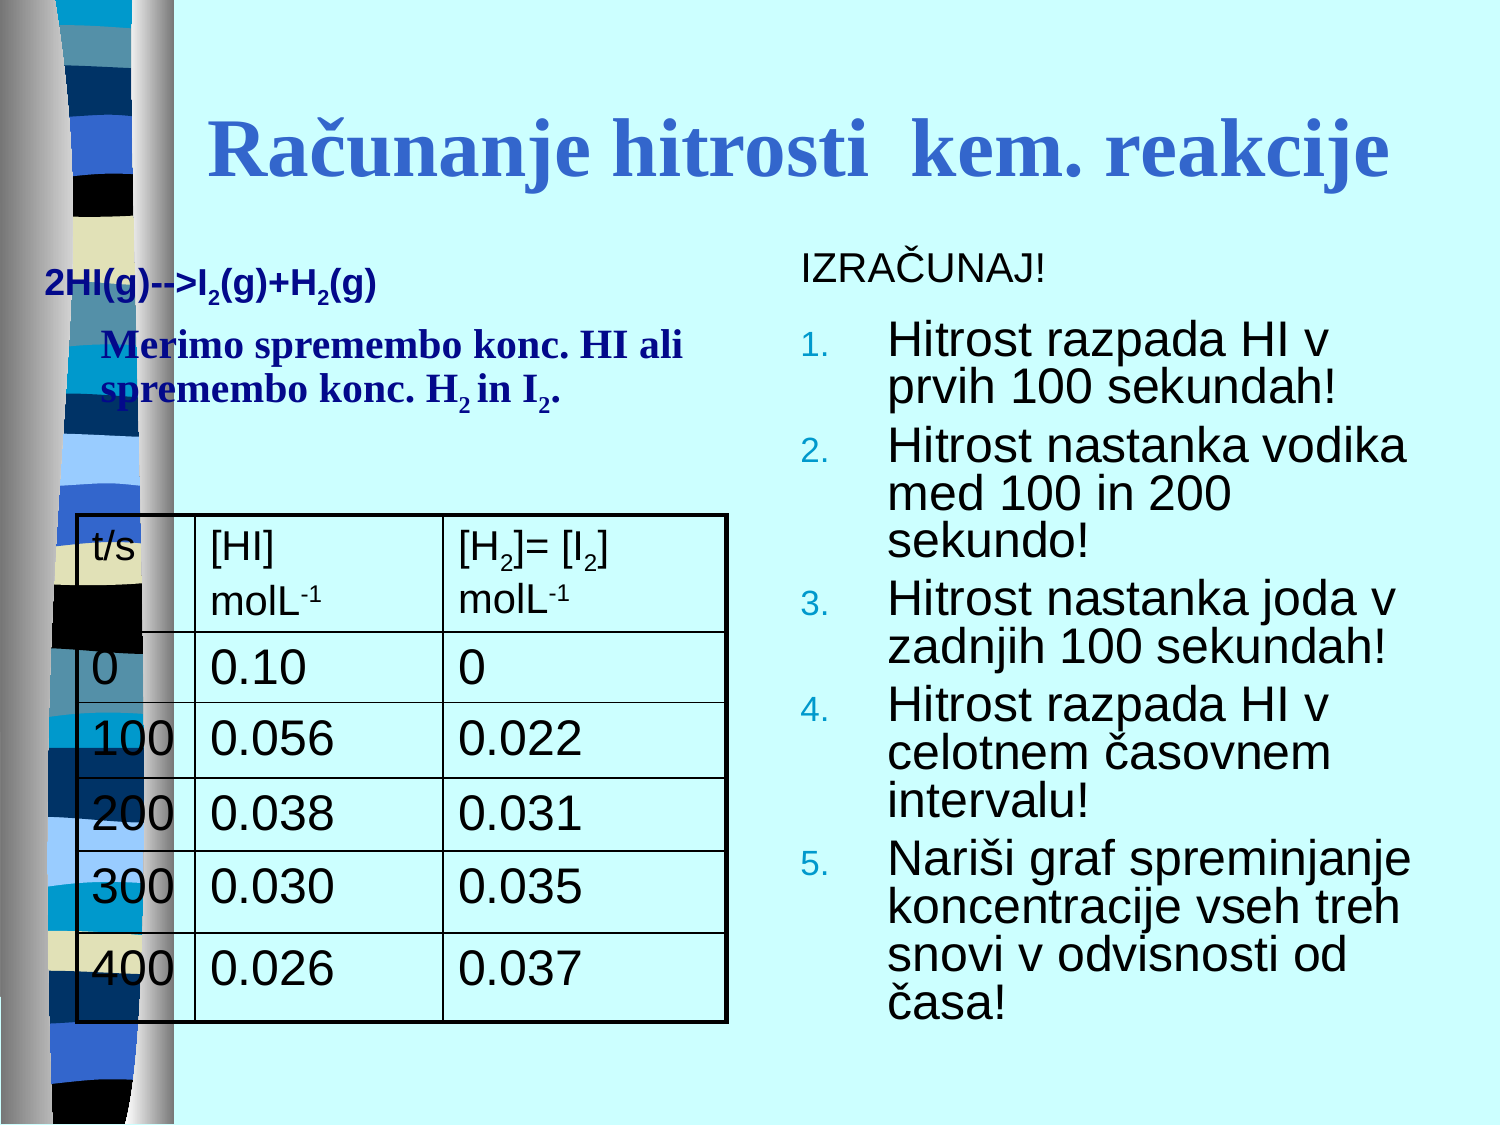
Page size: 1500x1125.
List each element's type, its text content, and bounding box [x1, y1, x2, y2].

title Računanje hitrosti kem. reakcije [192, 90, 1468, 197]
table_cell 0.035 [444, 852, 724, 932]
table_header [HI] molL-1 [196, 517, 442, 631]
table_header t/s [79, 517, 194, 631]
table_cell 0.030 [196, 852, 442, 932]
table_cell 400 [79, 934, 194, 1020]
table_cell 0.037 [444, 934, 724, 1020]
table_cell 0.038 [196, 779, 442, 850]
list IZRAČUNAJ! Hitrost razpada HI v prvih 100 sekundah! Hitrost nastanka vodika med 100 in 200 sekundo! Hitrost nastanka joda v zadnjih 100 sekundah! Hitrost razpada HI v celotnem časovnem intervalu! Nariši graf spreminjanje koncentracije vseh treh snovi v odvisnosti od časa! [785, 243, 1447, 1049]
table_cell 0.031 [444, 779, 724, 850]
table_cell 0.026 [196, 934, 442, 1020]
table_cell 0.056 [196, 703, 442, 777]
table_cell 100 [79, 703, 194, 777]
table_cell 200 [79, 779, 194, 850]
table_cell 0 [79, 633, 194, 702]
table_cell 0.022 [444, 703, 724, 777]
table_cell 0 [444, 633, 724, 702]
list 2HI(g)-->I2(g)+H2(g) Merimo spremembo konc. HI ali spremembo konc. H2 in I2. [29, 255, 726, 1047]
table_cell 300 [79, 852, 194, 932]
table_cell 0.10 [196, 633, 442, 702]
table_header [H2]= [I2] molL-1 [444, 517, 724, 631]
